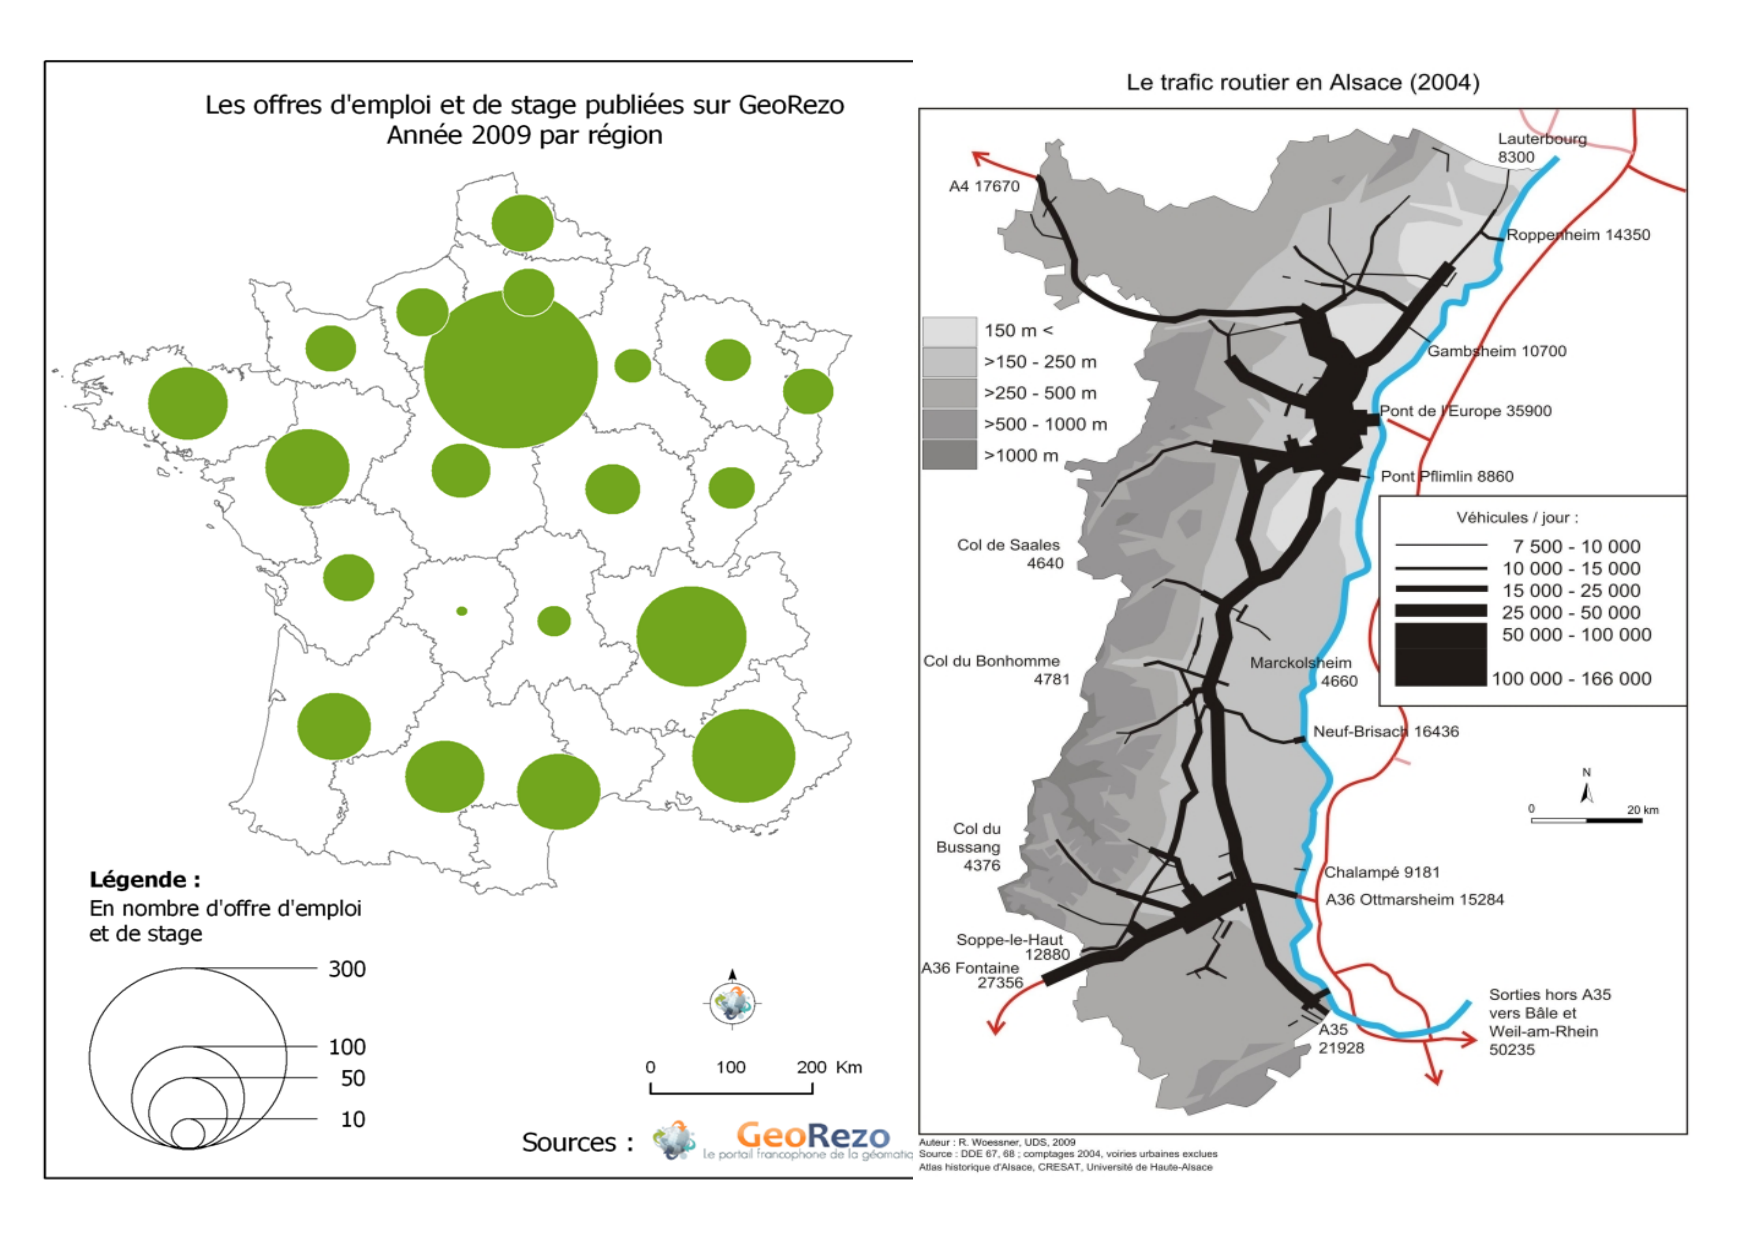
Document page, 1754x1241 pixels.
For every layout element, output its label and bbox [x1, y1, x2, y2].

picture [33, 58, 1695, 1182]
